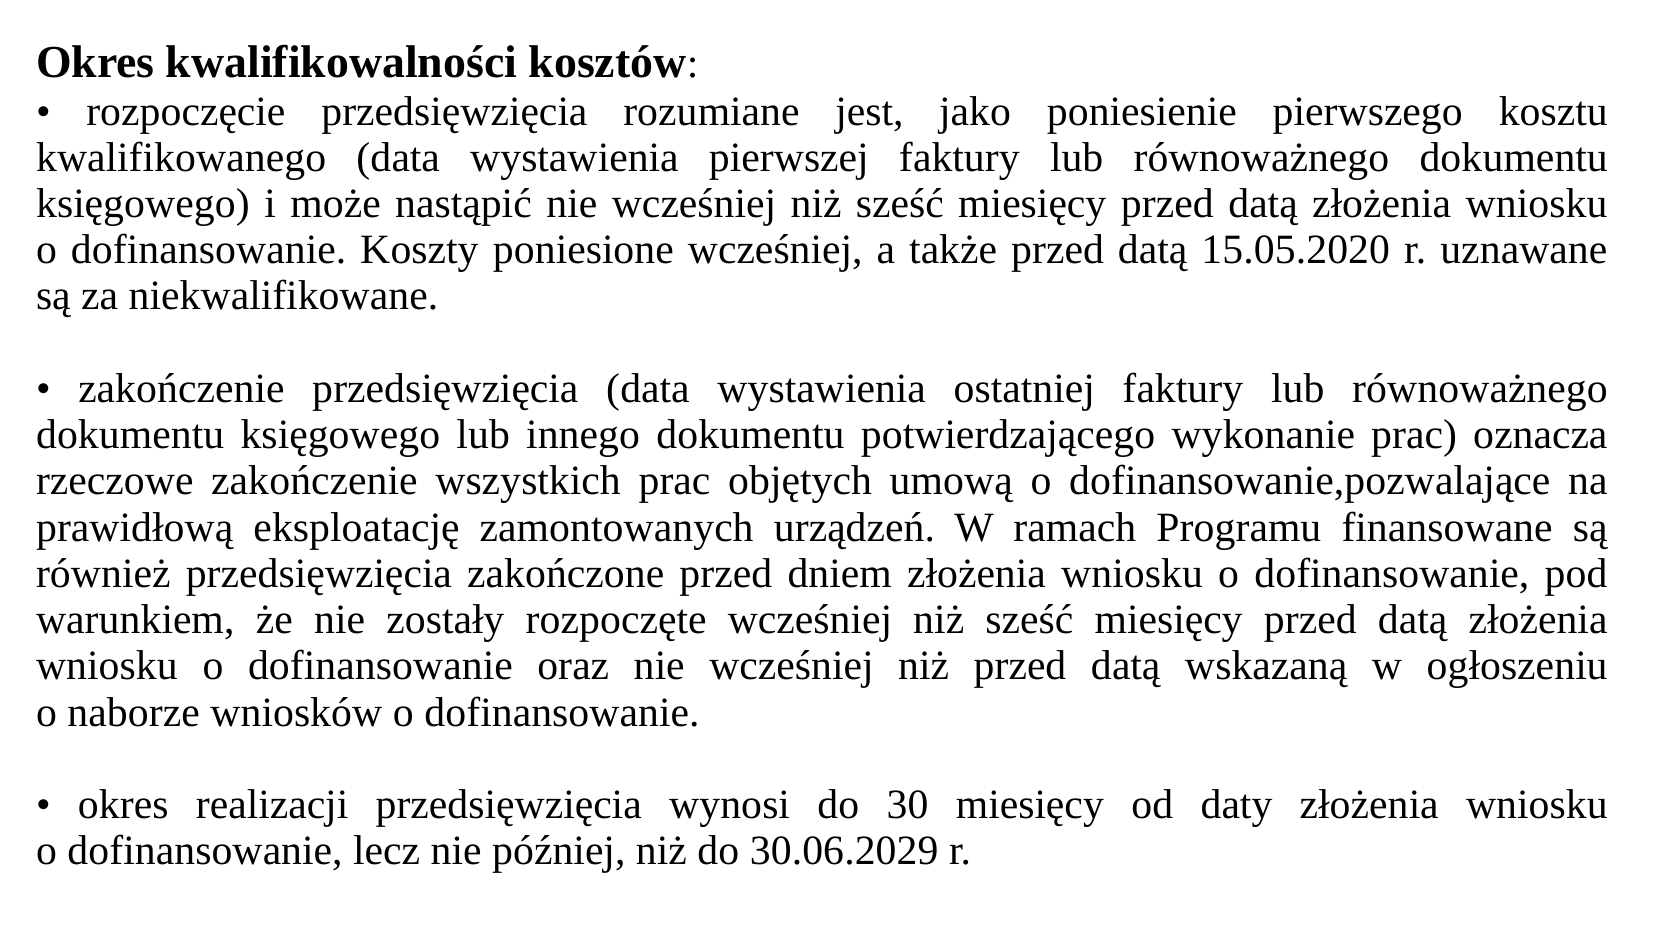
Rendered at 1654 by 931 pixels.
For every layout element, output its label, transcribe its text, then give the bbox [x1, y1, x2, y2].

text_box Okres kwalifikowalności kosztów: • rozpoczęcie przedsięwzięcia rozumiane jest, jako poniesienie pierwszego kosztu kwalifikowanego (data wystawienia pierwszej faktury lub równoważnego dokumentu księgowego) i może nastąpić nie wcześniej niż sześć miesięcy przed datą złożenia wniosku o dofinansowanie. Koszty poniesione wcześniej, a także przed datą 15.05.2020 r. uznawane są za niekwalifikowane. • zakończenie przedsięwzięcia (data wystawienia ostatniej faktury lub równoważnego dokumentu księgowego lub innego dokumentu potwierdzającego wykonanie prac) oznacza rzeczowe zakończenie wszystkich prac objętych umową o dofinansowanie,pozwalające na prawidłową eksploatację zamontowanych urządzeń. W ramach Programu finansowane są również przedsięwzięcia zakończone przed dniem złożenia wniosku o dofinansowanie, pod warunkiem, że nie zostały rozpoczęte wcześniej niż sześć miesięcy przed datą złożenia wniosku o dofinansowanie oraz nie wcześniej niż przed datą wskazaną w ogłoszeniu o naborze wniosków o dofinansowanie. • okres realizacji przedsięwzięcia wynosi do 30 miesięcy od daty złożenia wniosku o dofinansowanie, lecz nie później, niż do 30.06.2029 r. [21, 29, 1625, 886]
